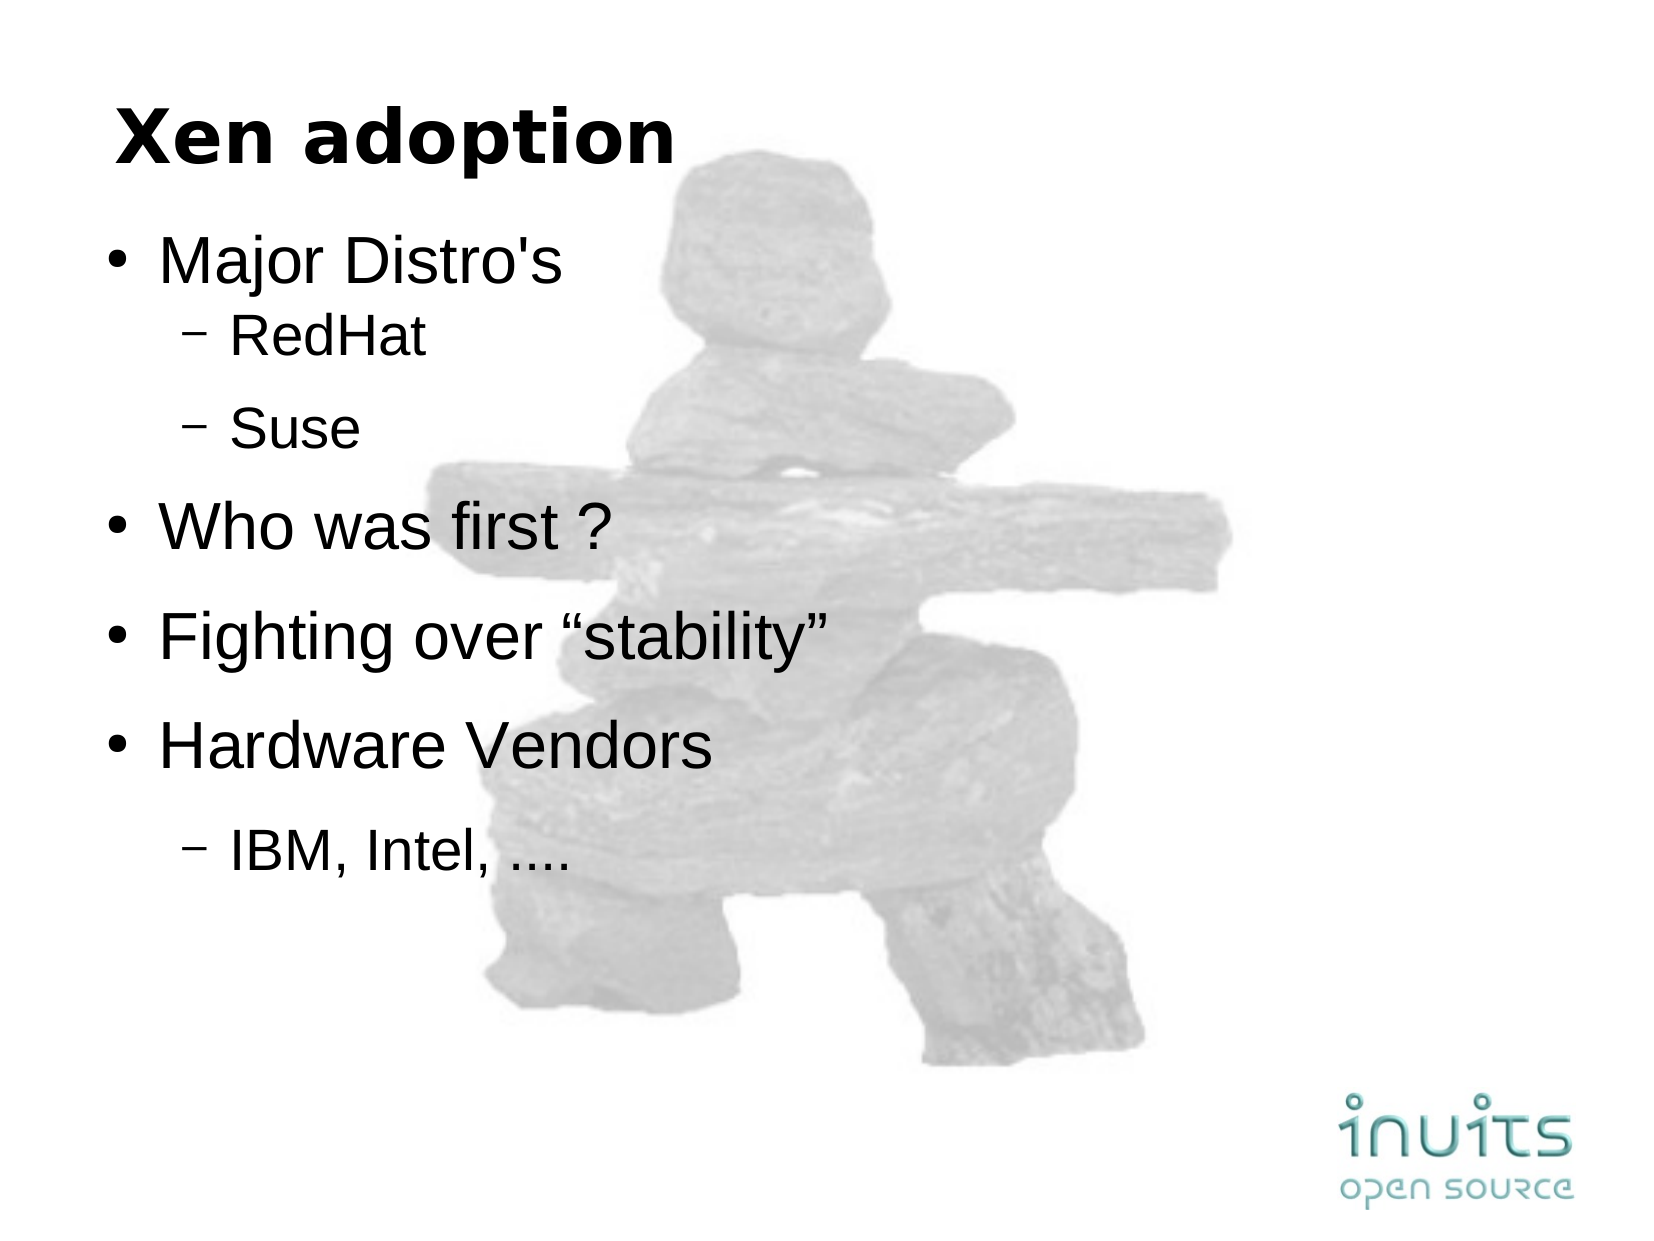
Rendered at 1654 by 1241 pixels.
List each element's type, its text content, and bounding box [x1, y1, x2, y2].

list Major Distro's RedHat Suse Who was first ? Fighting over “stability” Hardware Vendors IBM, Intel, .... [73, 210, 1614, 1147]
title Xen adoption [100, 86, 1434, 209]
picture [1337, 1147, 1576, 1210]
